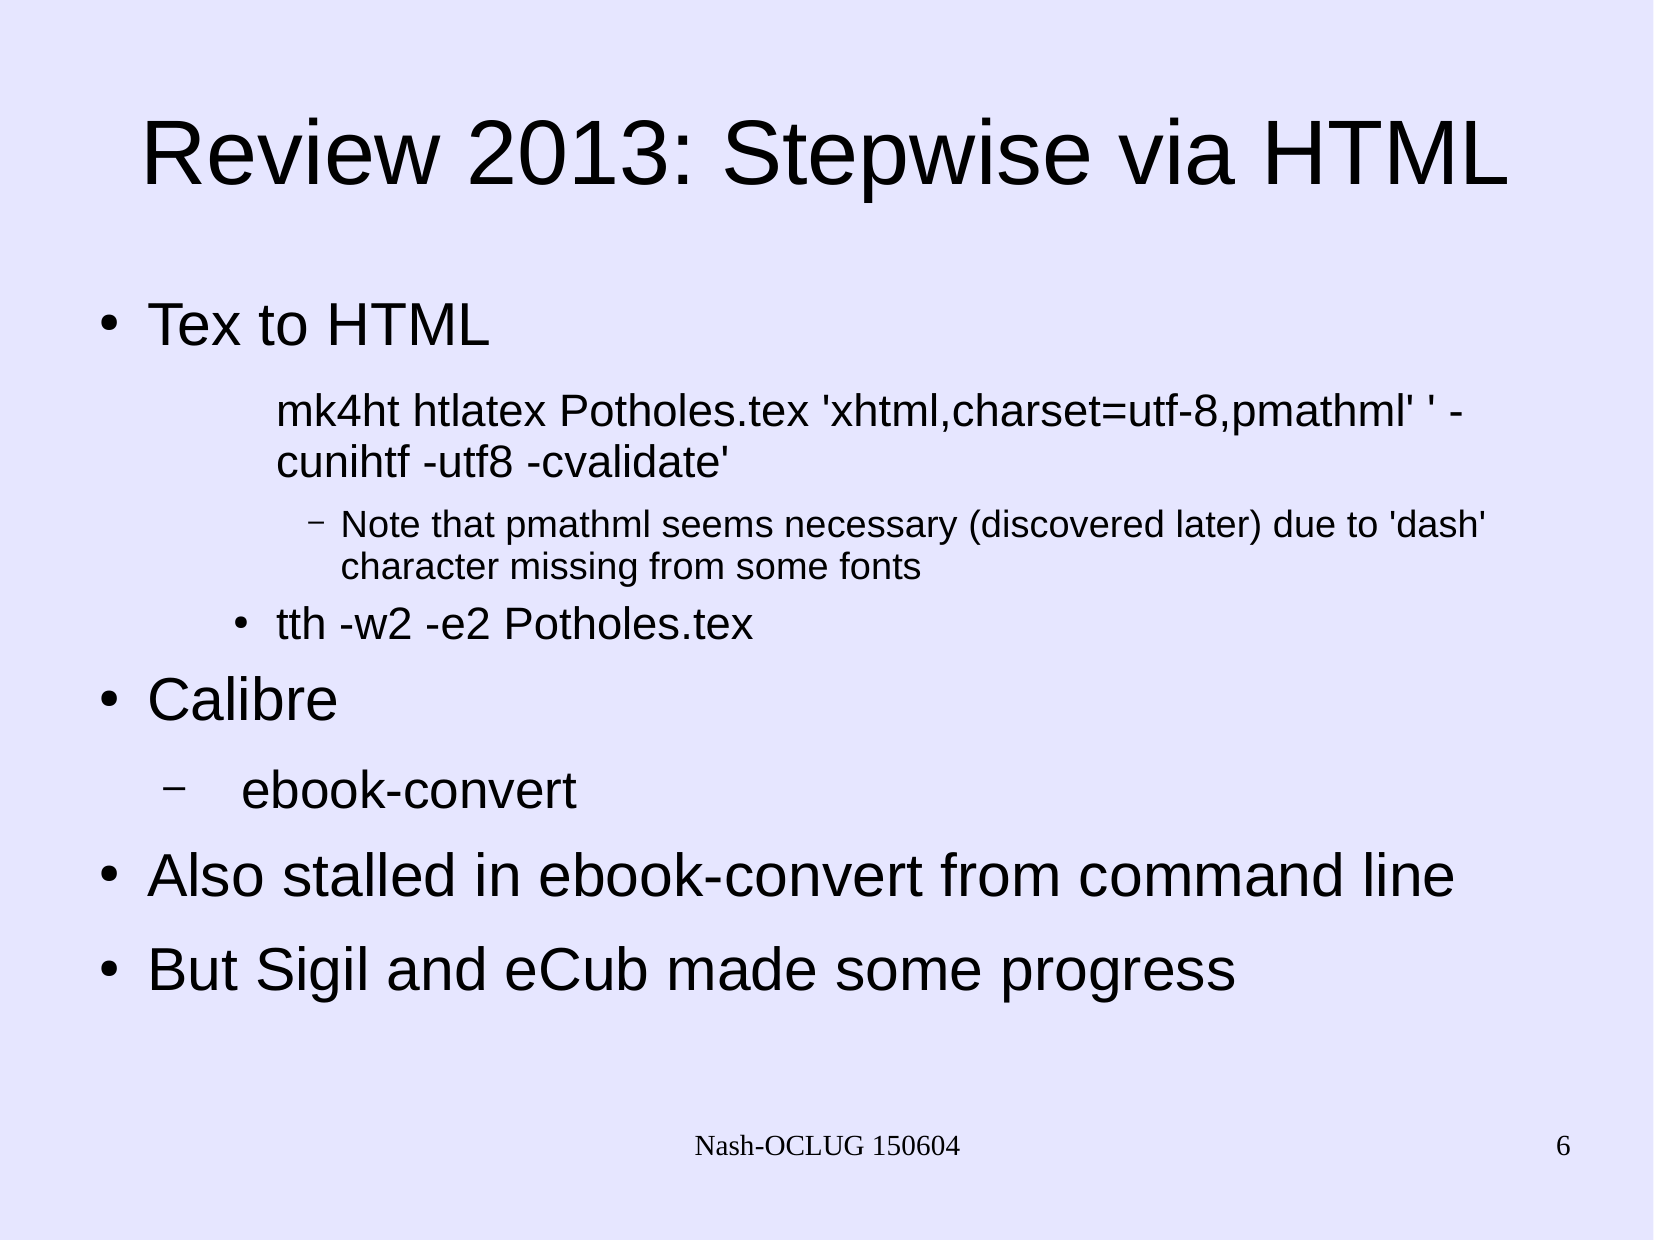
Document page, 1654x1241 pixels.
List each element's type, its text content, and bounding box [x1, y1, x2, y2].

list Tex to HTML mk4ht htlatex Potholes.tex 'xhtml,charset=utf-8,pmathml' ' -cunihtf -utf8 -cvalidate' Note that pmathml seems necessary (discovered later) due to 'dash' character missing from some fonts tth -w2 -e2 Potholes.tex Calibre ebook-convert Also stalled in ebook-convert from command line But Sigil and eCub made some progress [82, 290, 1538, 1010]
title Review 2013: Stepwise via HTML [82, 49, 1571, 257]
